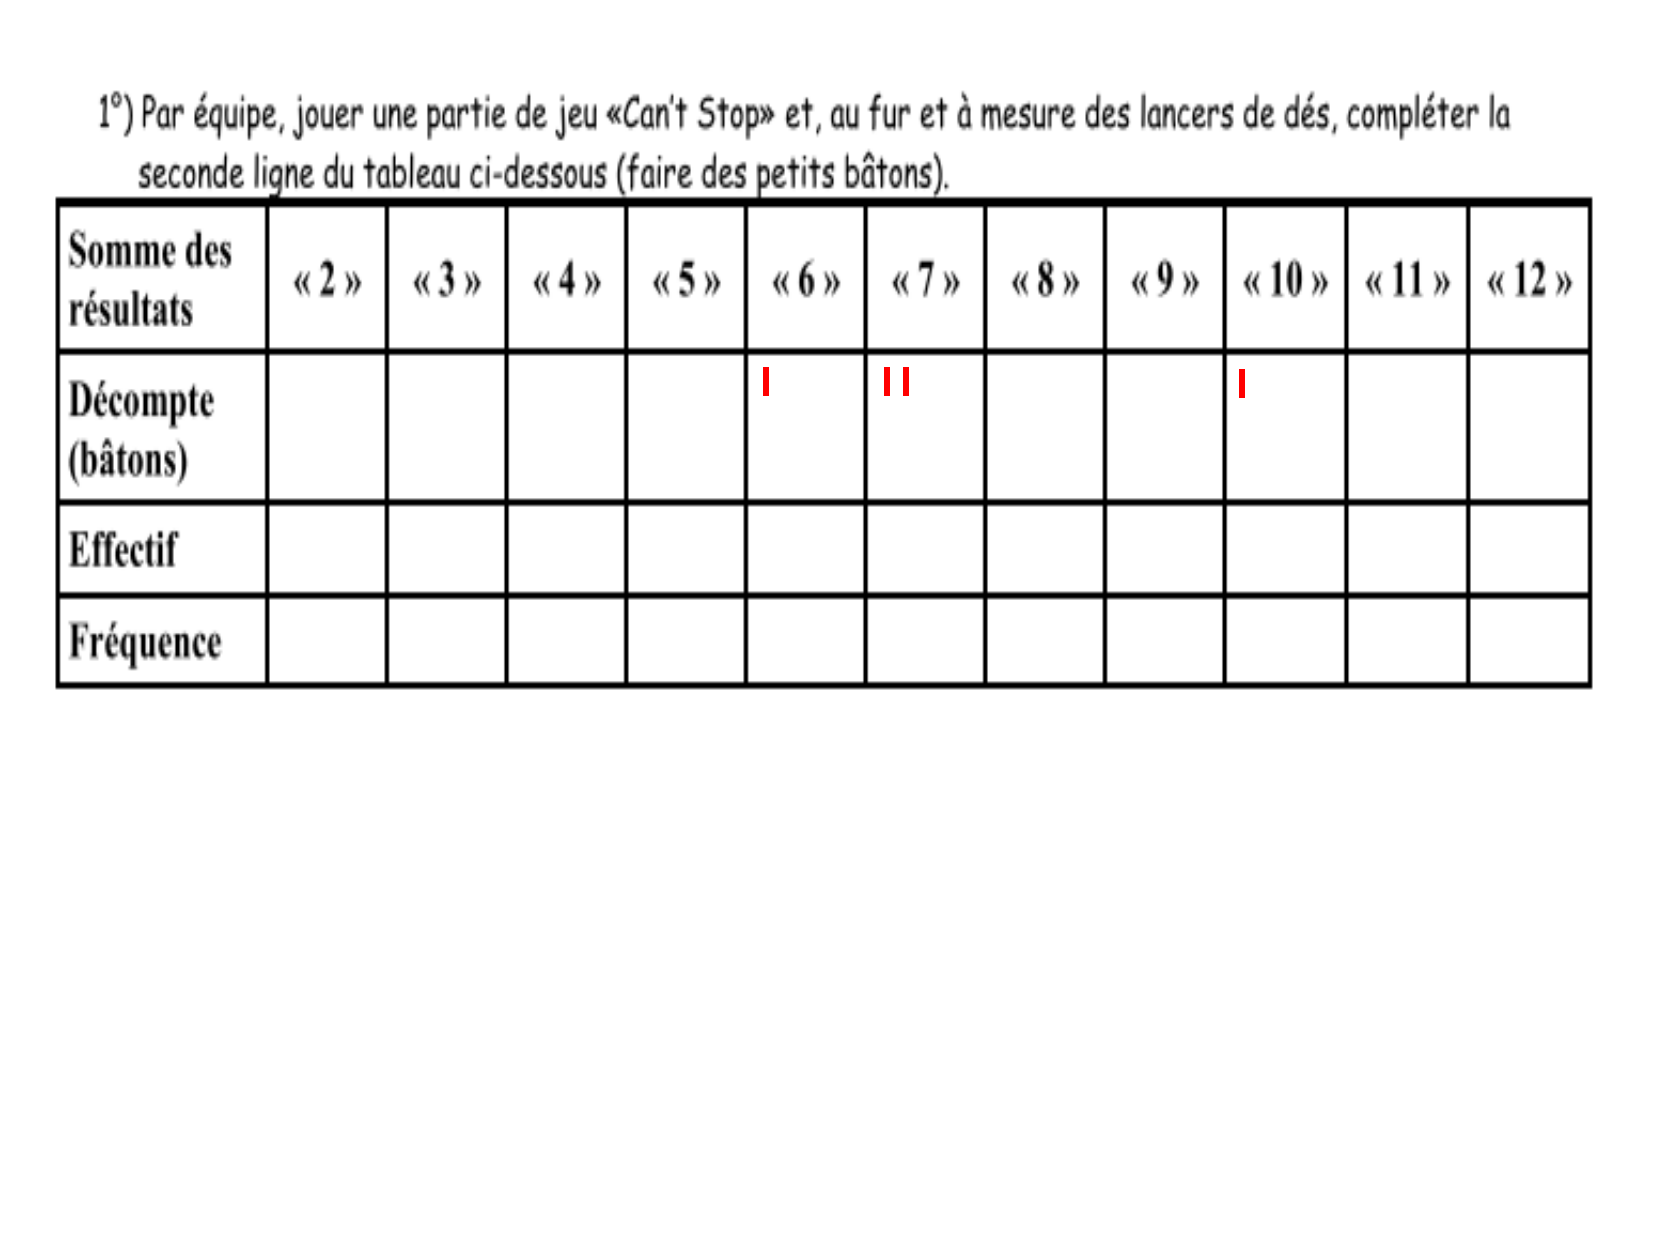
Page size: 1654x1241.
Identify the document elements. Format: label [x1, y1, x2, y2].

picture [37, 83, 1612, 709]
